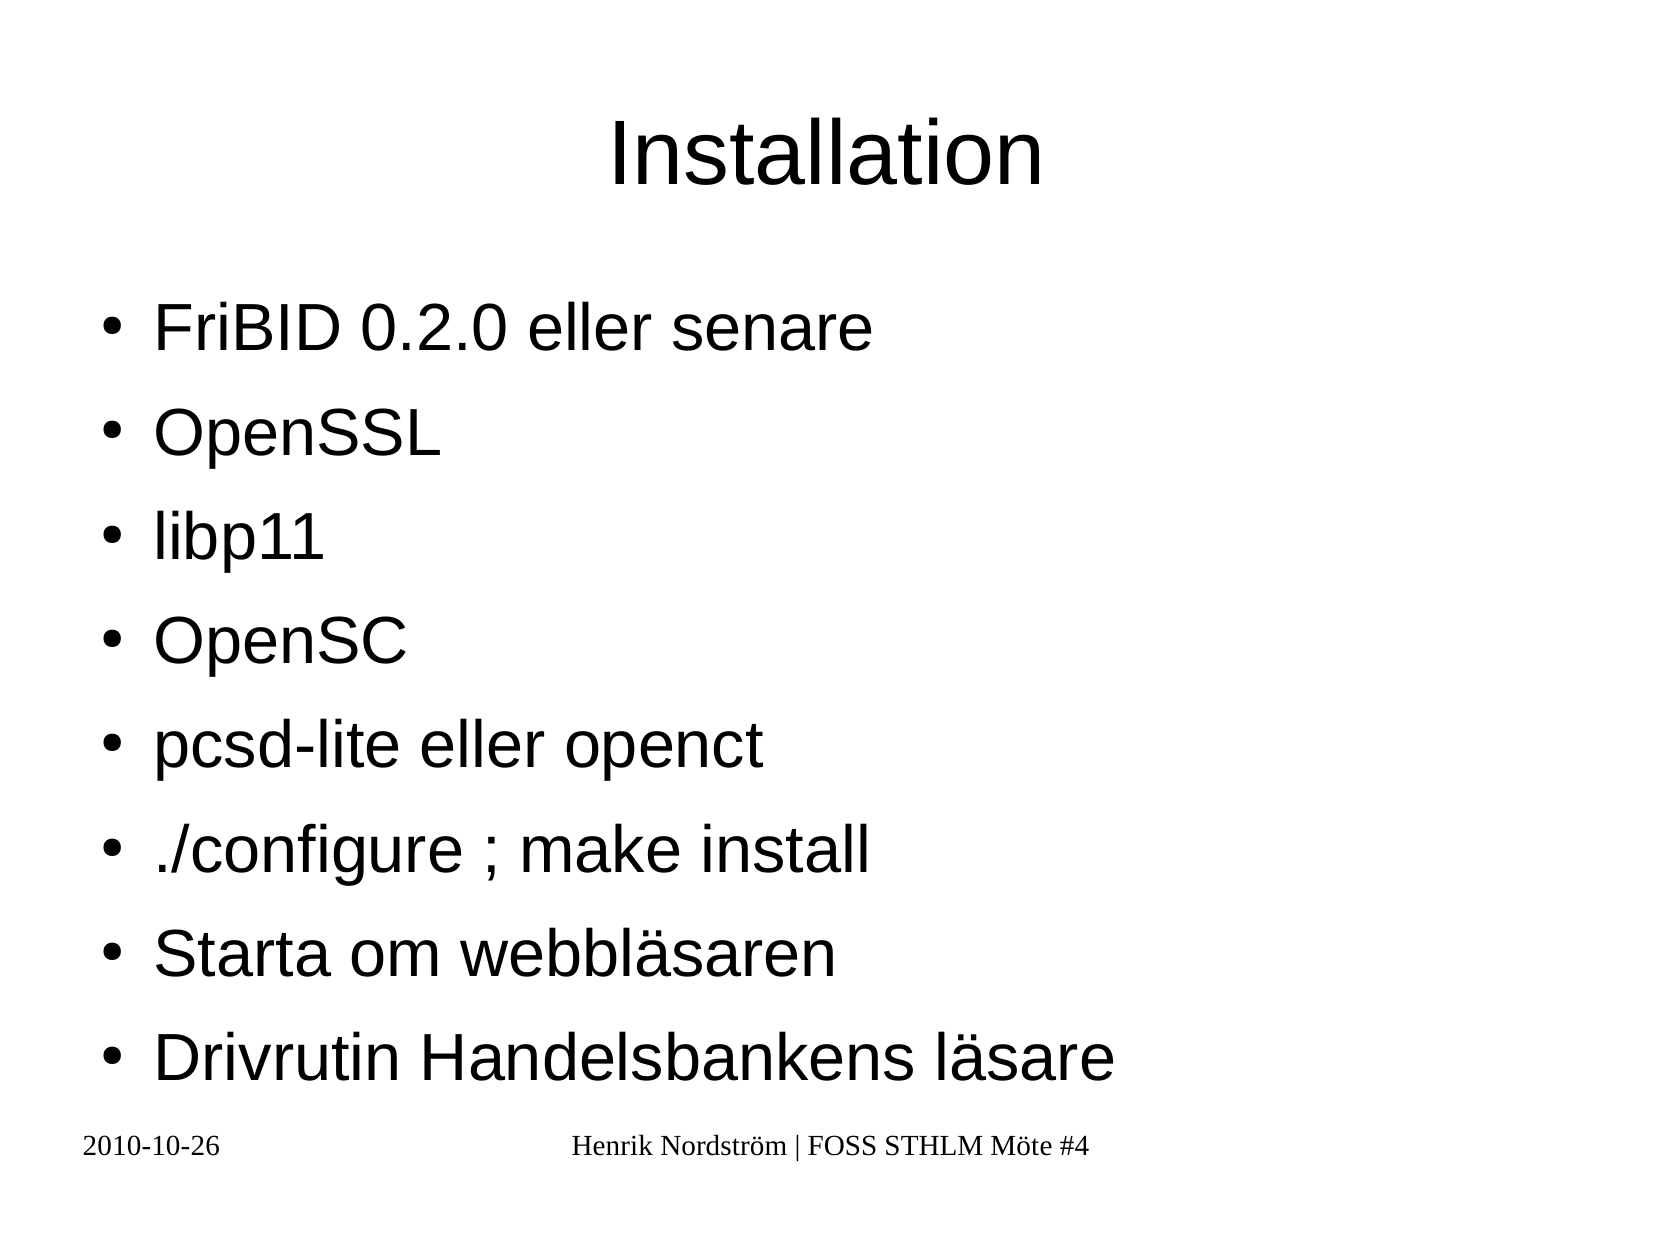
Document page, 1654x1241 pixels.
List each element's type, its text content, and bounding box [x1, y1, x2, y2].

title Installation [82, 56, 1571, 250]
list FriBID 0.2.0 eller senare OpenSSL libp11 OpenSC pcsd-lite eller openct ./configure ; make install Starta om webbläsaren Drivrutin Handelsbankens läsare [82, 290, 1571, 1096]
